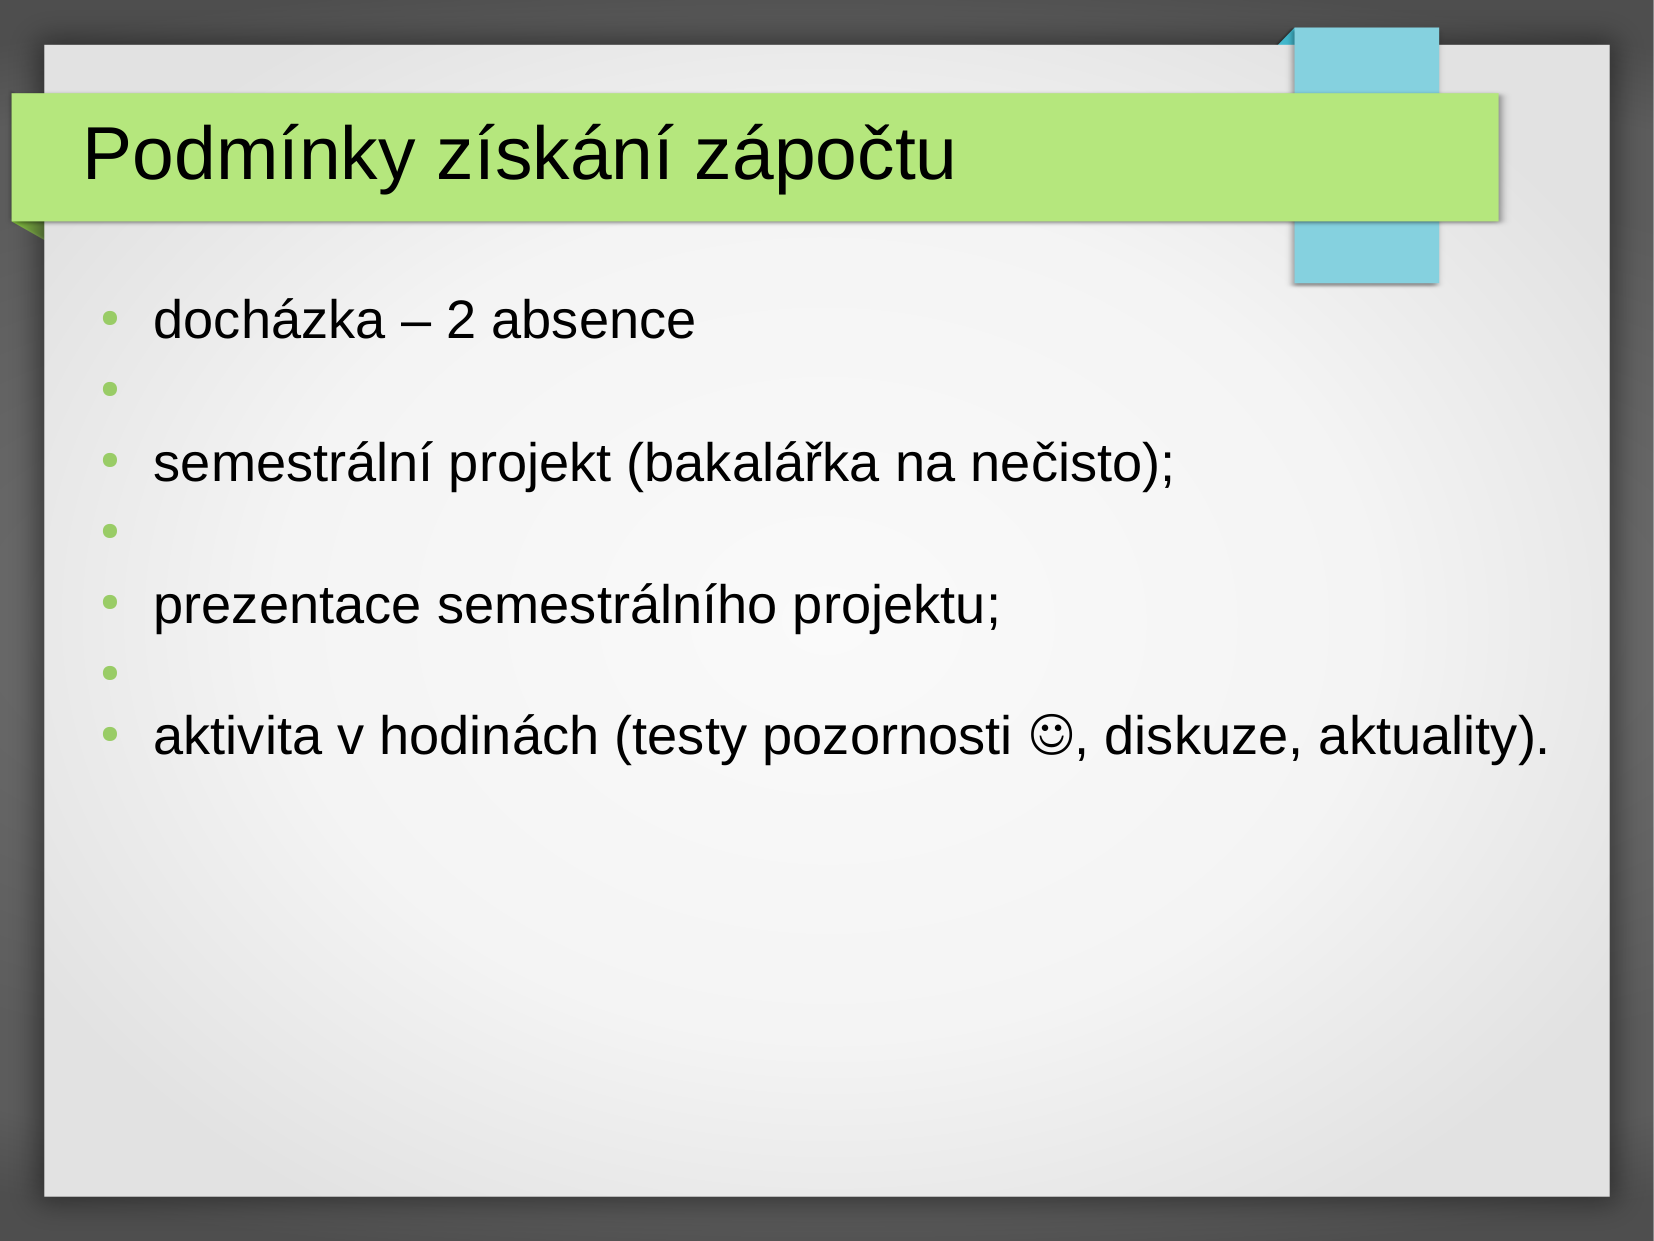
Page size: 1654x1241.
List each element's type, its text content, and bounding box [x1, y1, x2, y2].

title Podmínky získání zápočtu [82, 94, 1264, 213]
picture [0, 0, 1654, 1241]
list docházka – 2 absence semestrální projekt (bakalářka na nečisto); prezentace semestrálního projektu; aktivita v hodinách (testy pozornosti , diskuze, aktuality). [82, 295, 1571, 1015]
